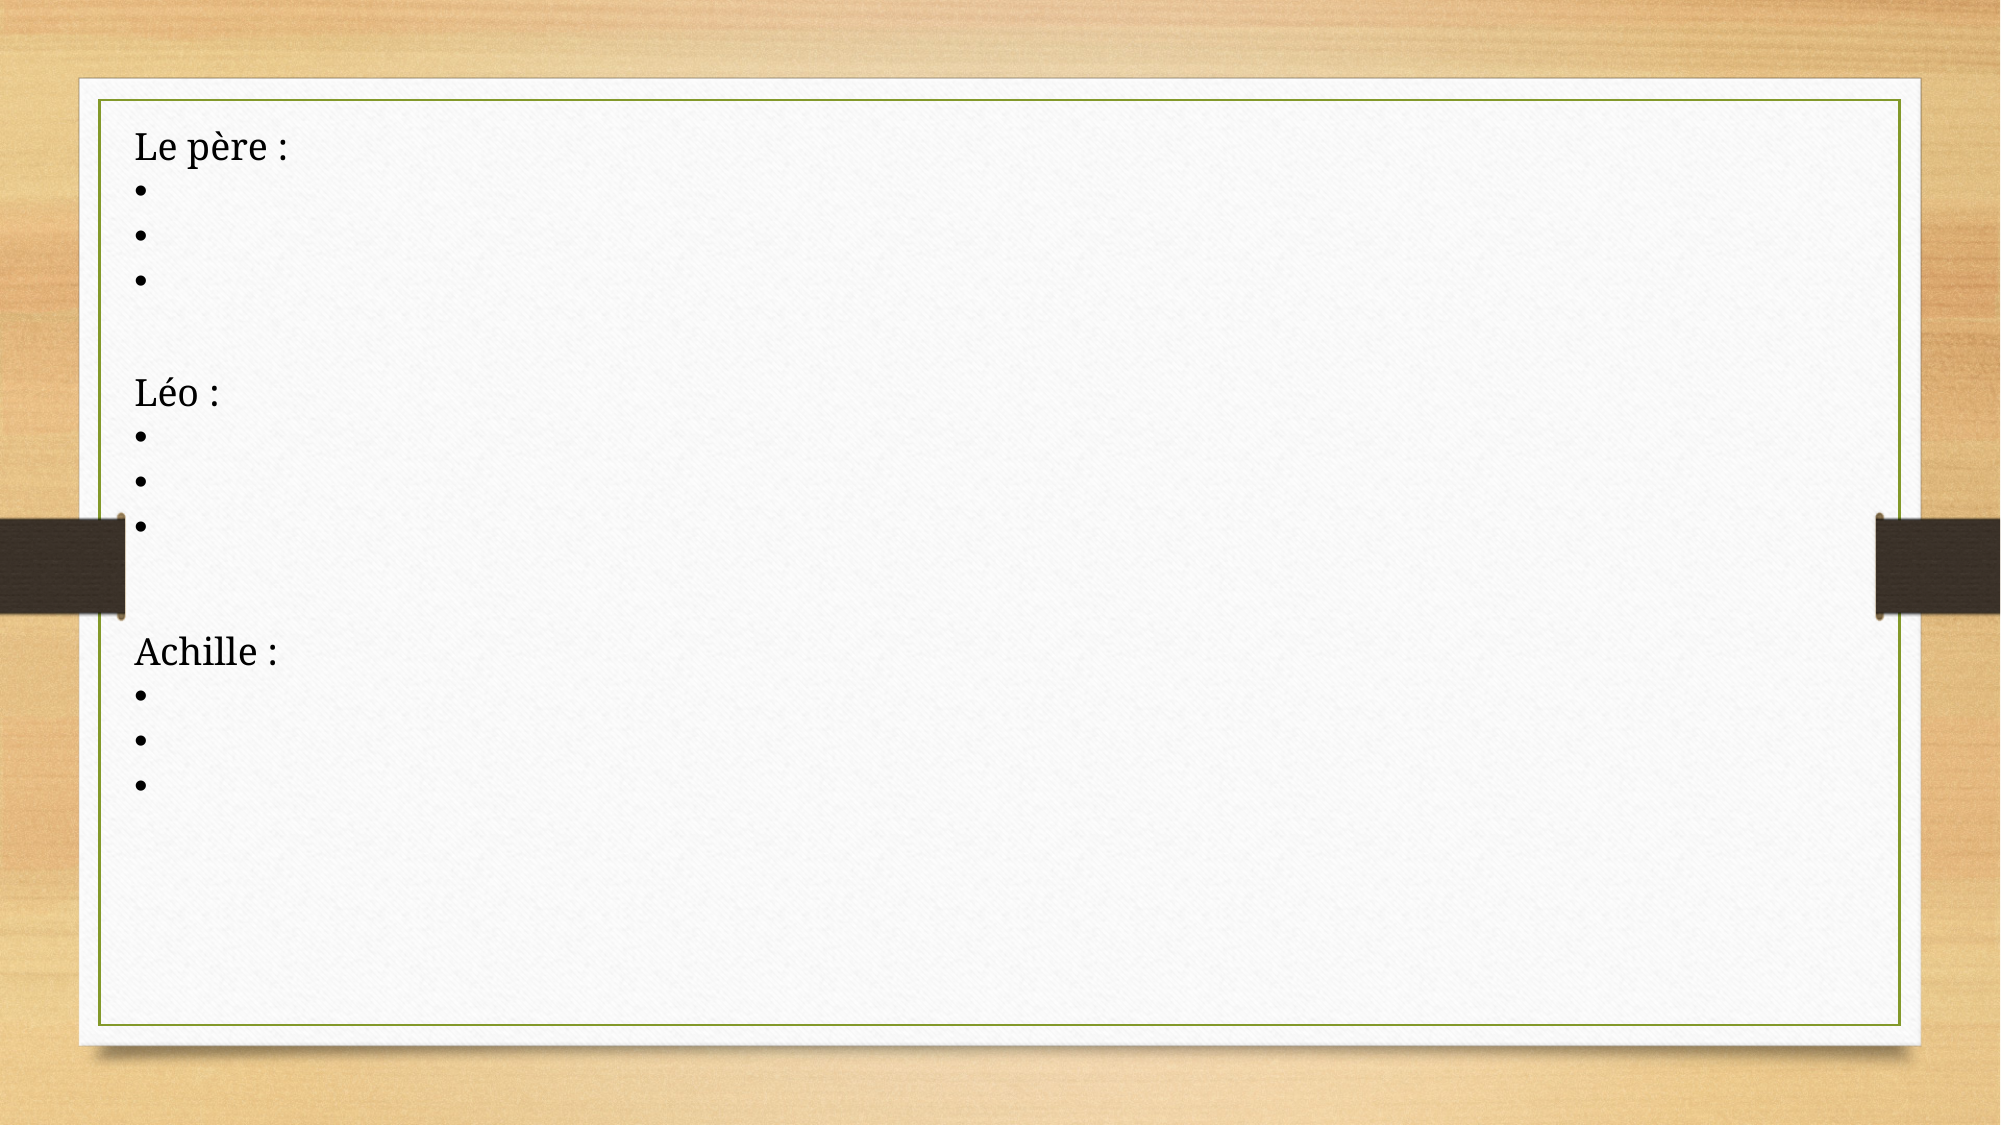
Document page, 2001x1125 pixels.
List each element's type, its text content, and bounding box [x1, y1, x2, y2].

text_box Le père : [120, 116, 1734, 310]
text_box Achille : [120, 621, 1734, 816]
text_box Léo : [120, 362, 1734, 557]
